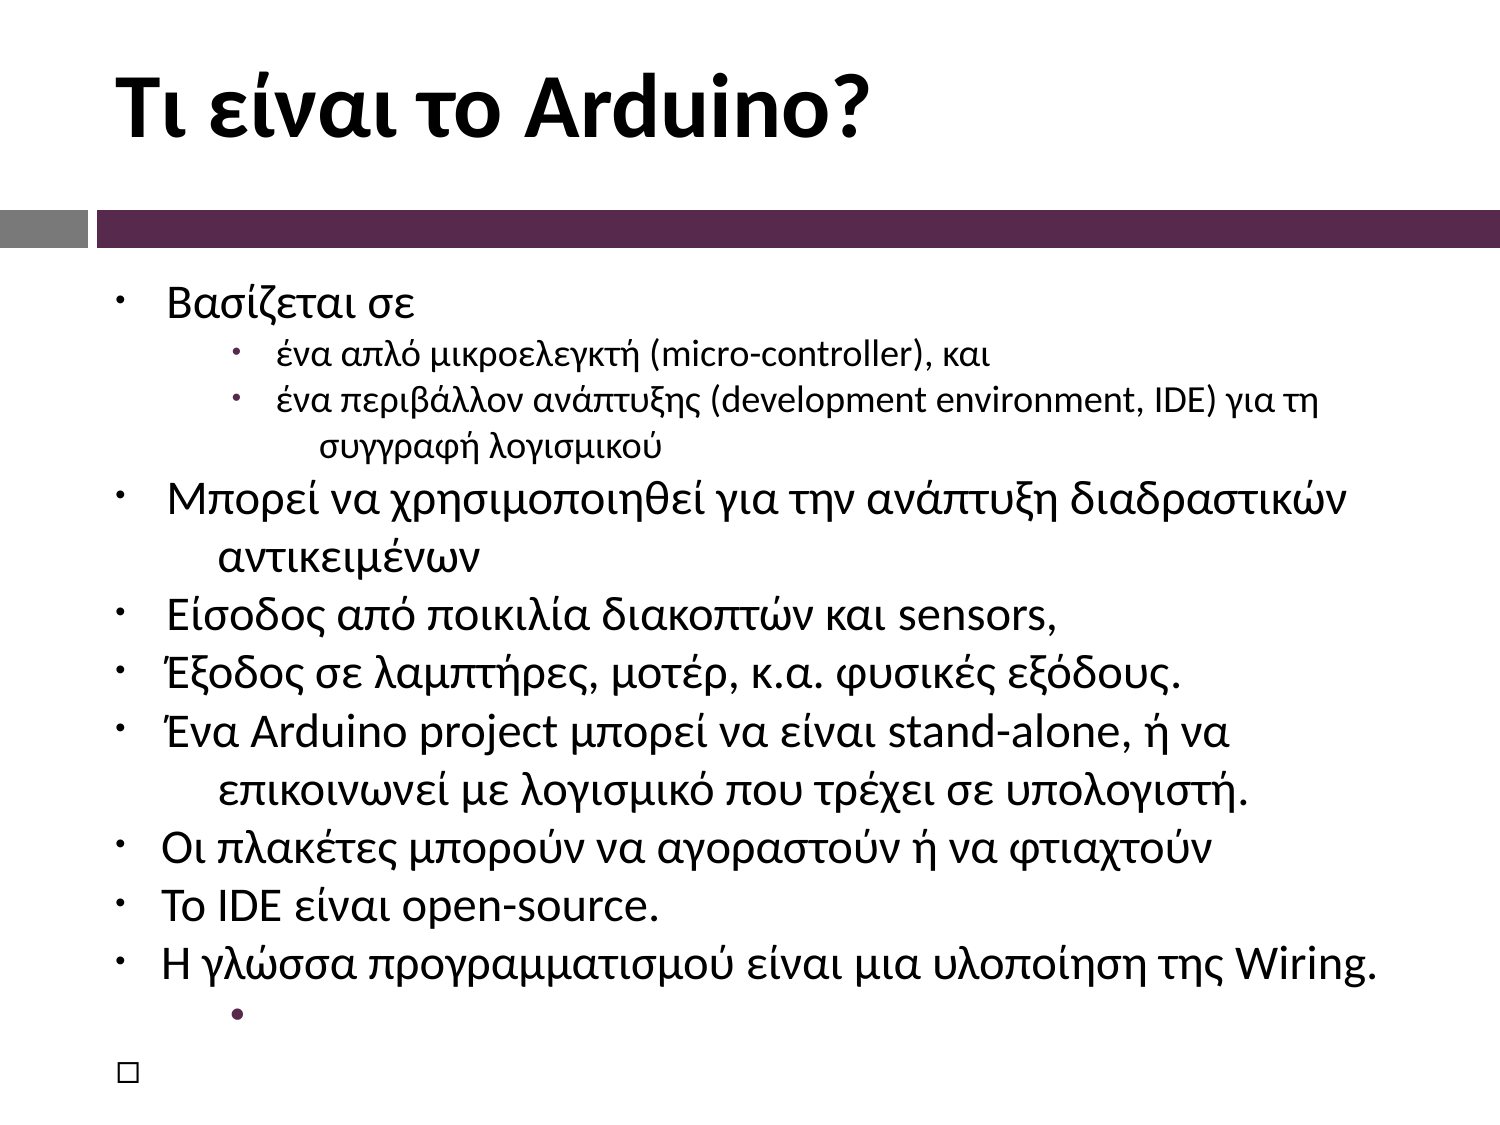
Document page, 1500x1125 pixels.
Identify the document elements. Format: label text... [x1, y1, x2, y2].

title Τι είναι το Arduino? [100, 19, 1438, 182]
list Βασίζεται σε ένα απλό μικροελεγκτή (micro-controller), και ένα περιβάλλον ανάπτυξης (development environment, IDE) για τη συγγραφή λογισμικού Μπορεί να χρησιμοποιηθεί για την ανάπτυξη διαδραστικών αντικειμένων Είσοδος από ποικιλία διακοπτών και sensors, Έξοδος σε λαμπτήρες, μοτέρ, κ.α. φυσικές εξόδους. Ένα Arduino project μπορεί να είναι stand-alone, ή να επικοινωνεί με λογισμικό που τρέχει σε υπολογιστή. Οι πλακέτες μπορούν να αγοραστούν ή να φτιαχτούν Το IDE είναι open-source. Η γλώσσα προγραμματισμού είναι μια υλοποίηση της Wiring. [100, 262, 1438, 1000]
